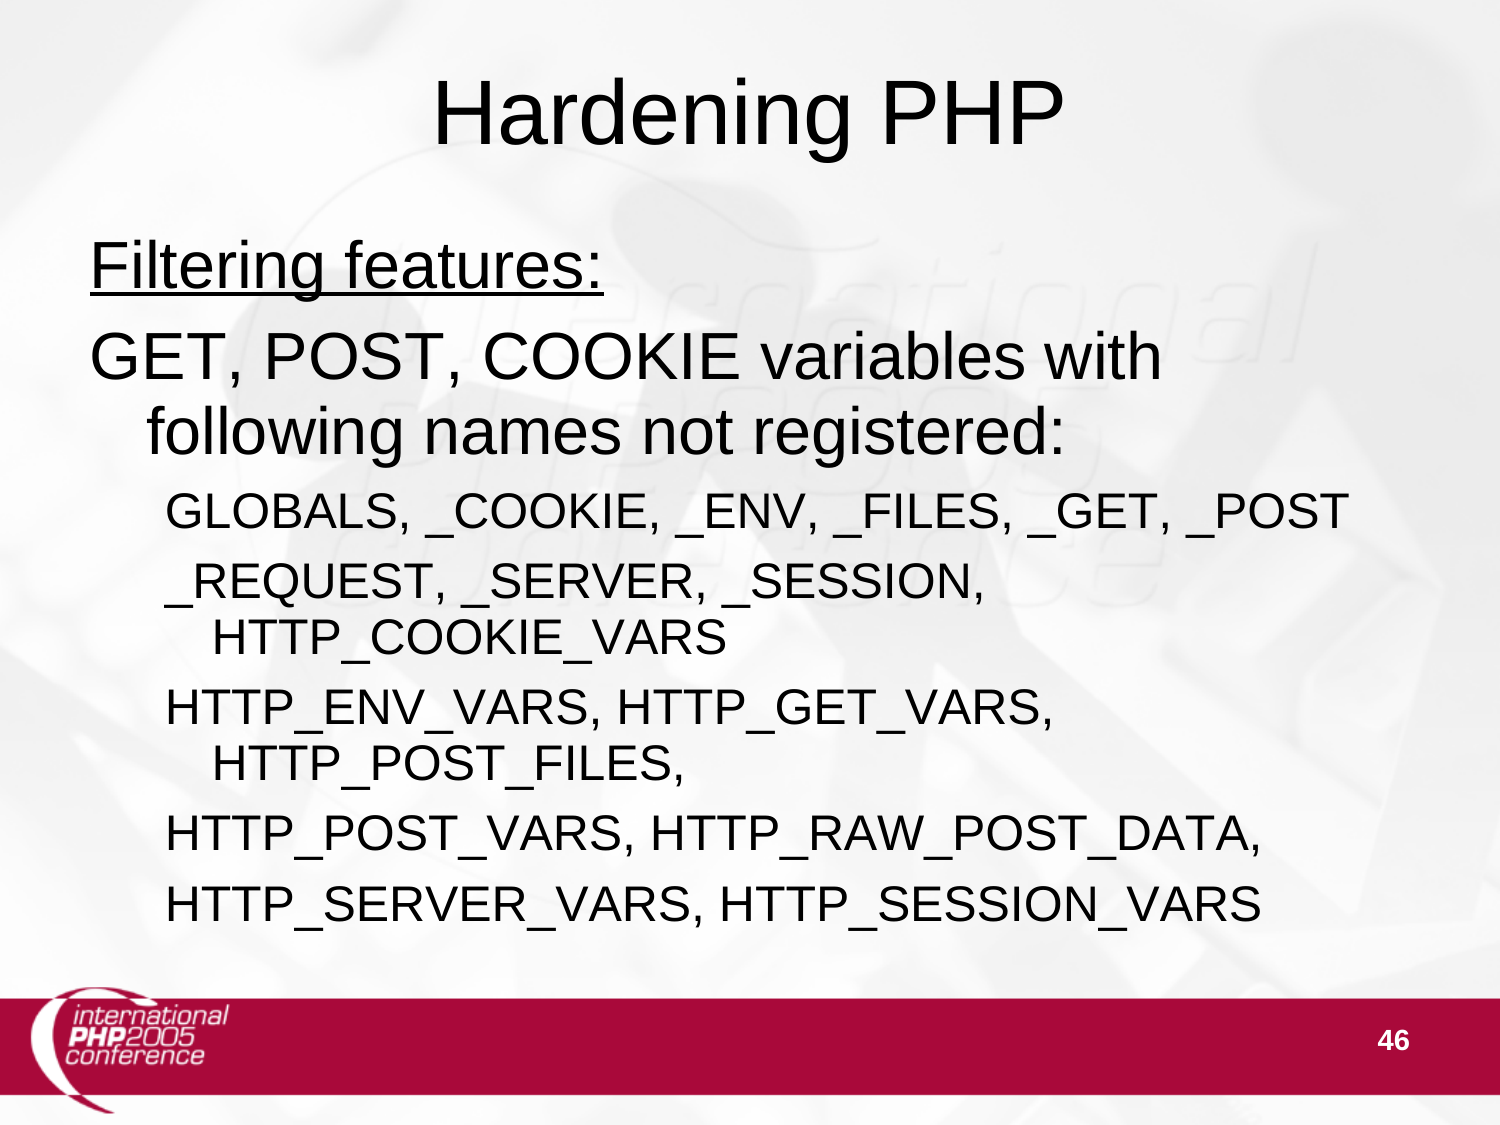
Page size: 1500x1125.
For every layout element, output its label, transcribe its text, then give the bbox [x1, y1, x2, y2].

picture [0, 0, 1500, 1125]
title Hardening PHP [75, 18, 1426, 207]
list Filtering features: GET, POST, COOKIE variables with following names not registered: GLOBALS, _COOKIE, _ENV, _FILES, _GET, _POST _REQUEST, _SERVER, _SESSION, HTTP_COOKIE_VARS HTTP_ENV_VARS, HTTP_GET_VARS, HTTP_POST_FILES, HTTP_POST_VARS, HTTP_RAW_POST_DATA, HTTP_SERVER_VARS, HTTP_SESSION_VARS [75, 220, 1426, 977]
